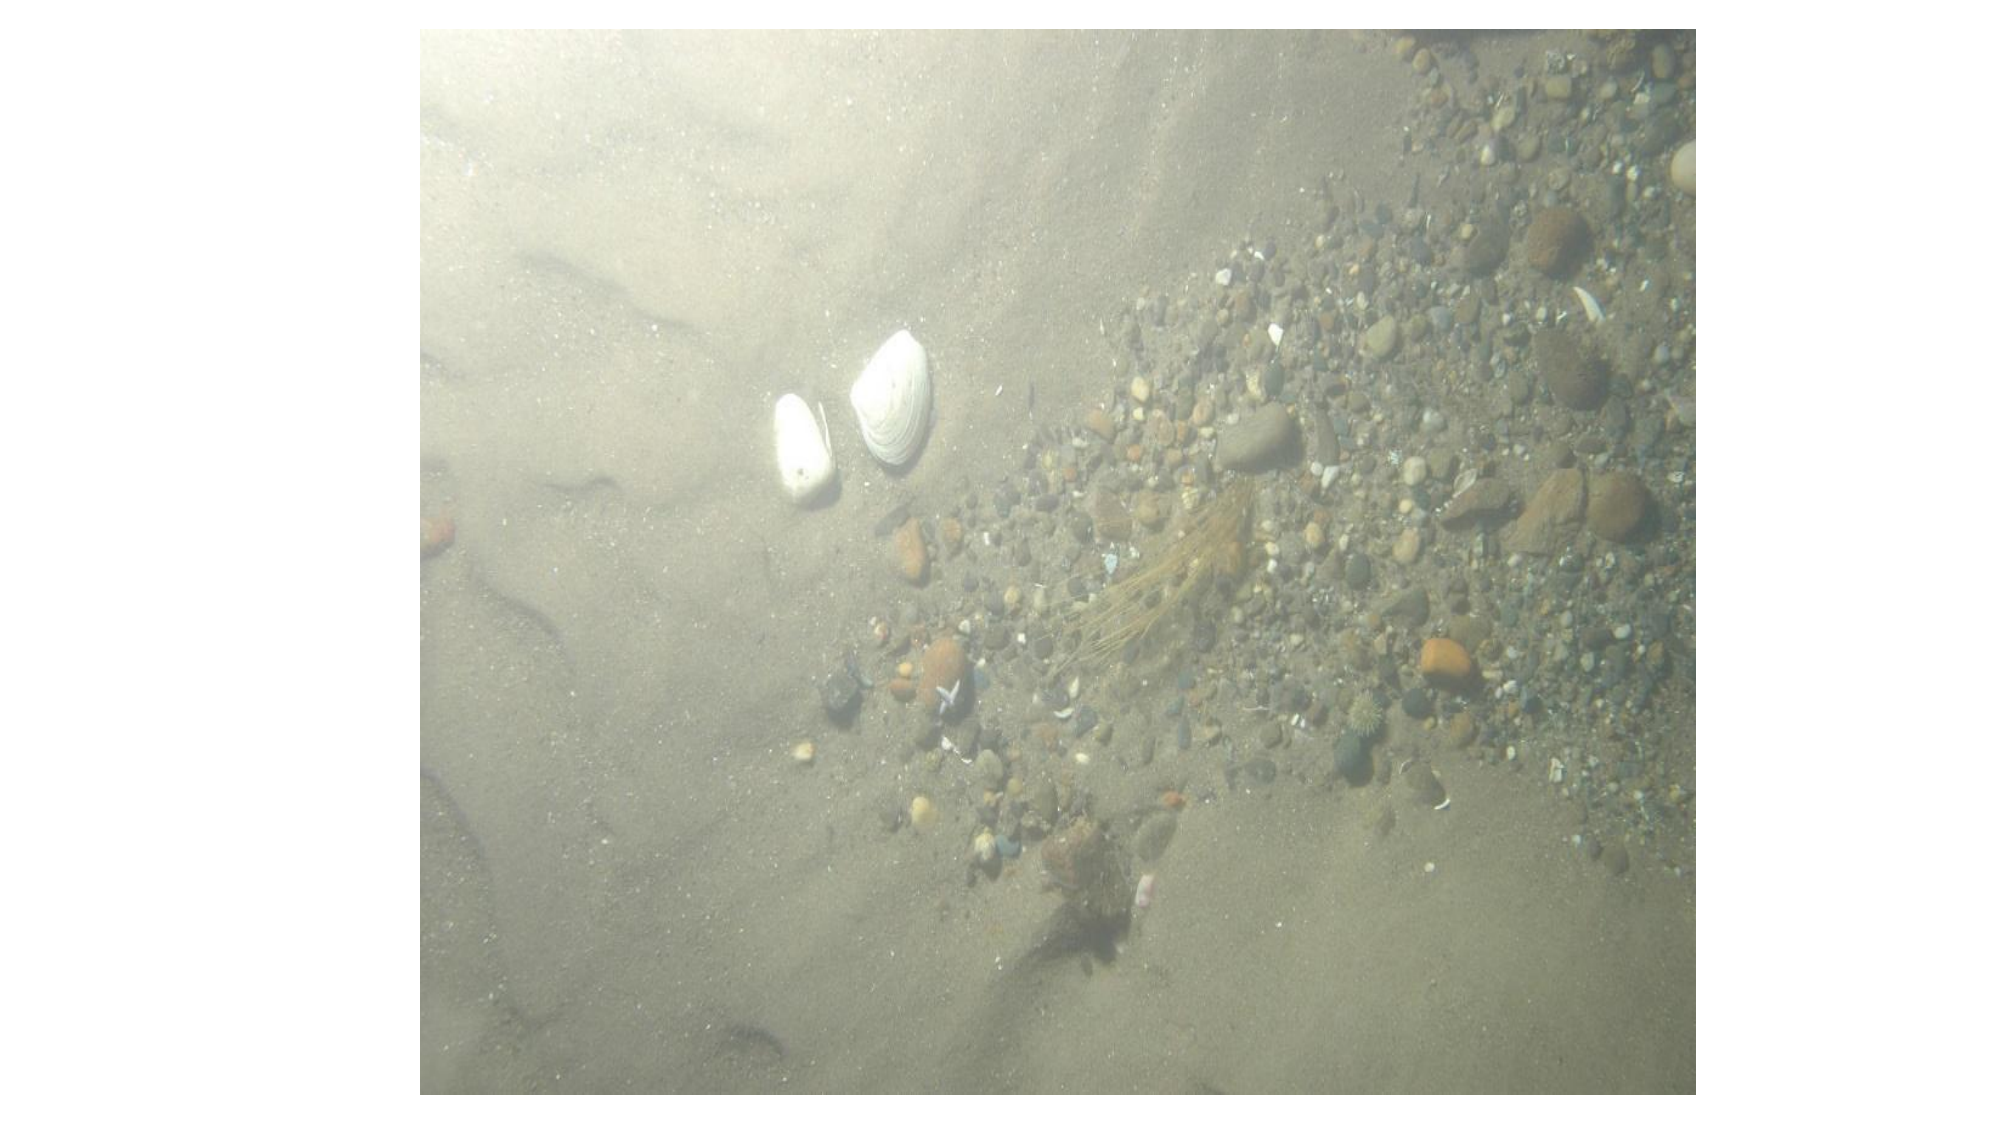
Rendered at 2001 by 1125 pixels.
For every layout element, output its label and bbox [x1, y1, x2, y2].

picture [420, 29, 1696, 1096]
